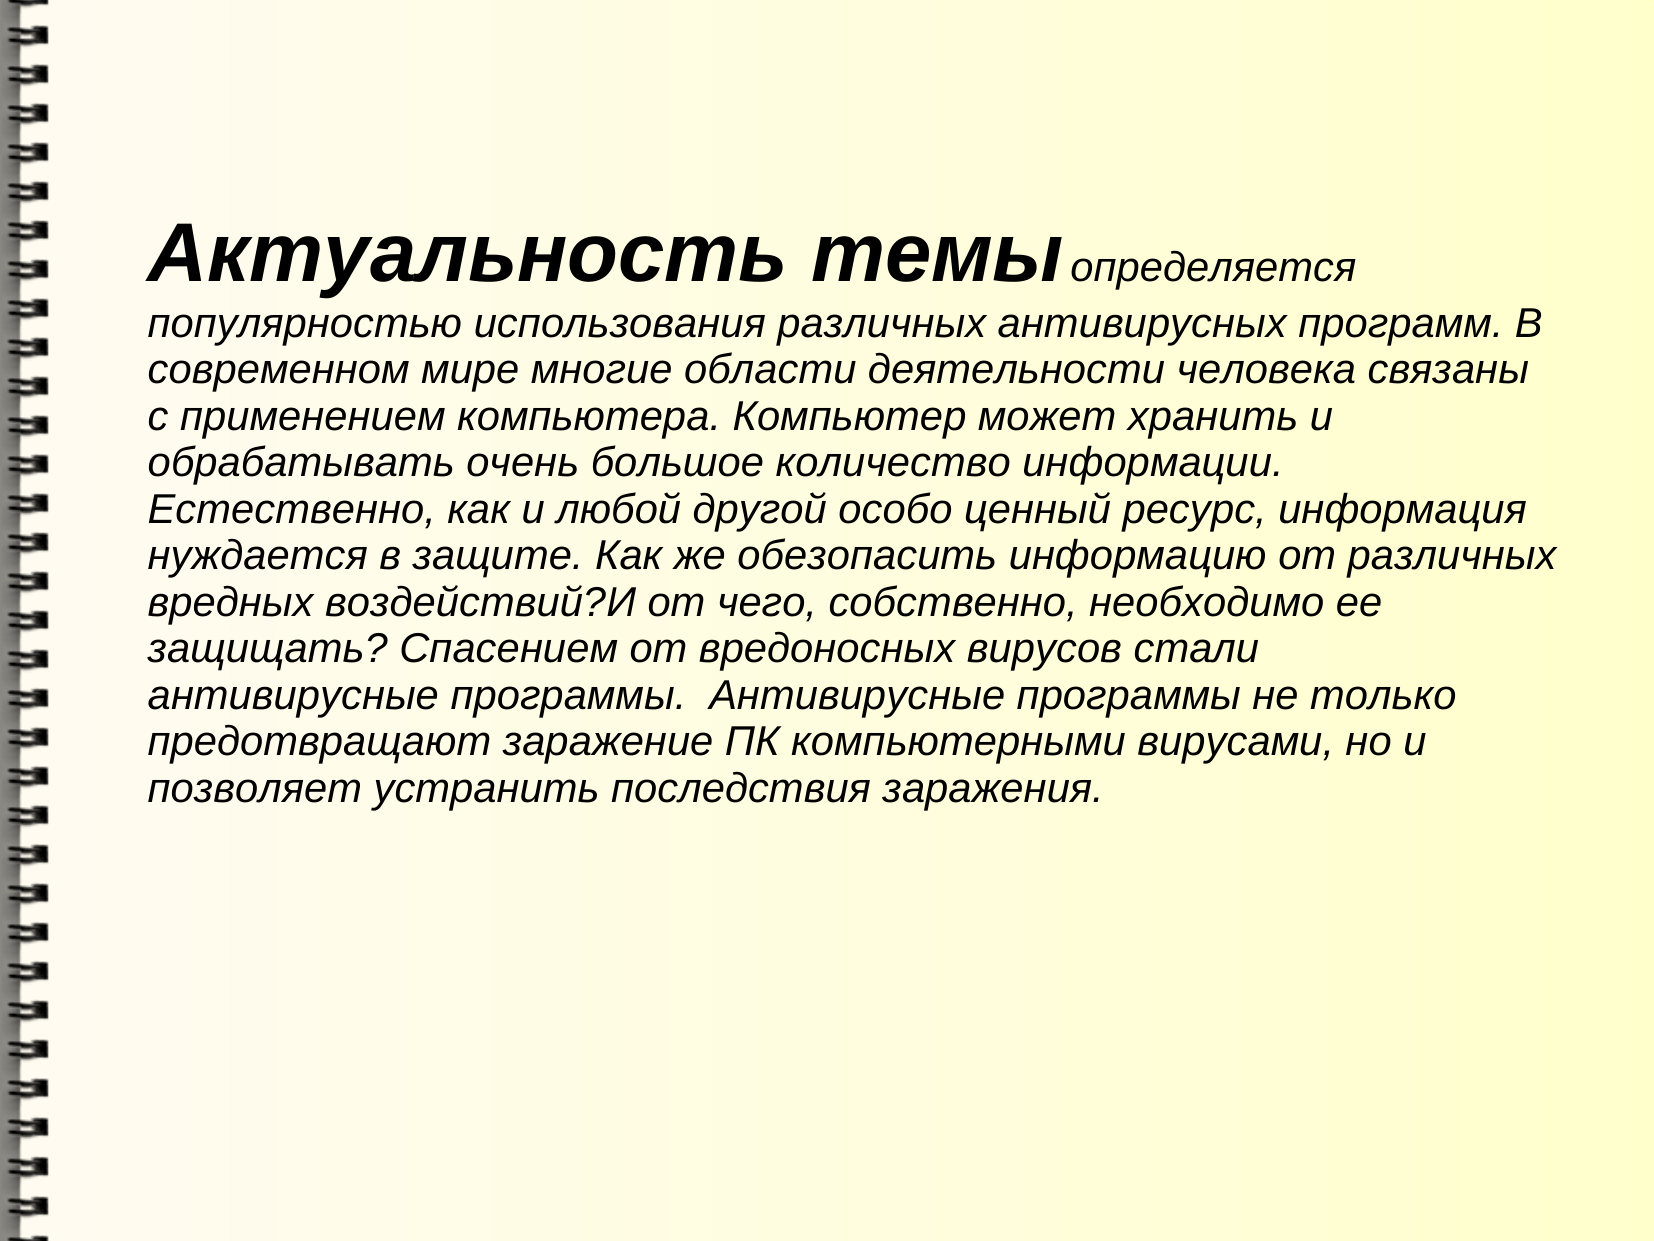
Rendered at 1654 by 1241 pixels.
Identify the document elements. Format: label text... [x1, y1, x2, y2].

list Актуальность темы определяется популярностью использования различных антивирусных программ. В современном мире многие области деятельности человека связаны с применением компьютера. Компьютер может хранить и обрабатывать очень большое количество информации. Естественно, как и любой другой особо ценный ресурс, информация нуждается в защите. Как же обезопасить информацию от различных вредных воздействий?И от чего, собственно, необходимо ее защищать? Спасением от вредоносных вирусов стали антивирусные программы. Антивирусные программы не только предотвращают заражение ПК компьютерными вирусами, но и позволяет устранить последствия заражения. [147, 206, 1560, 988]
picture [0, 0, 1654, 1241]
